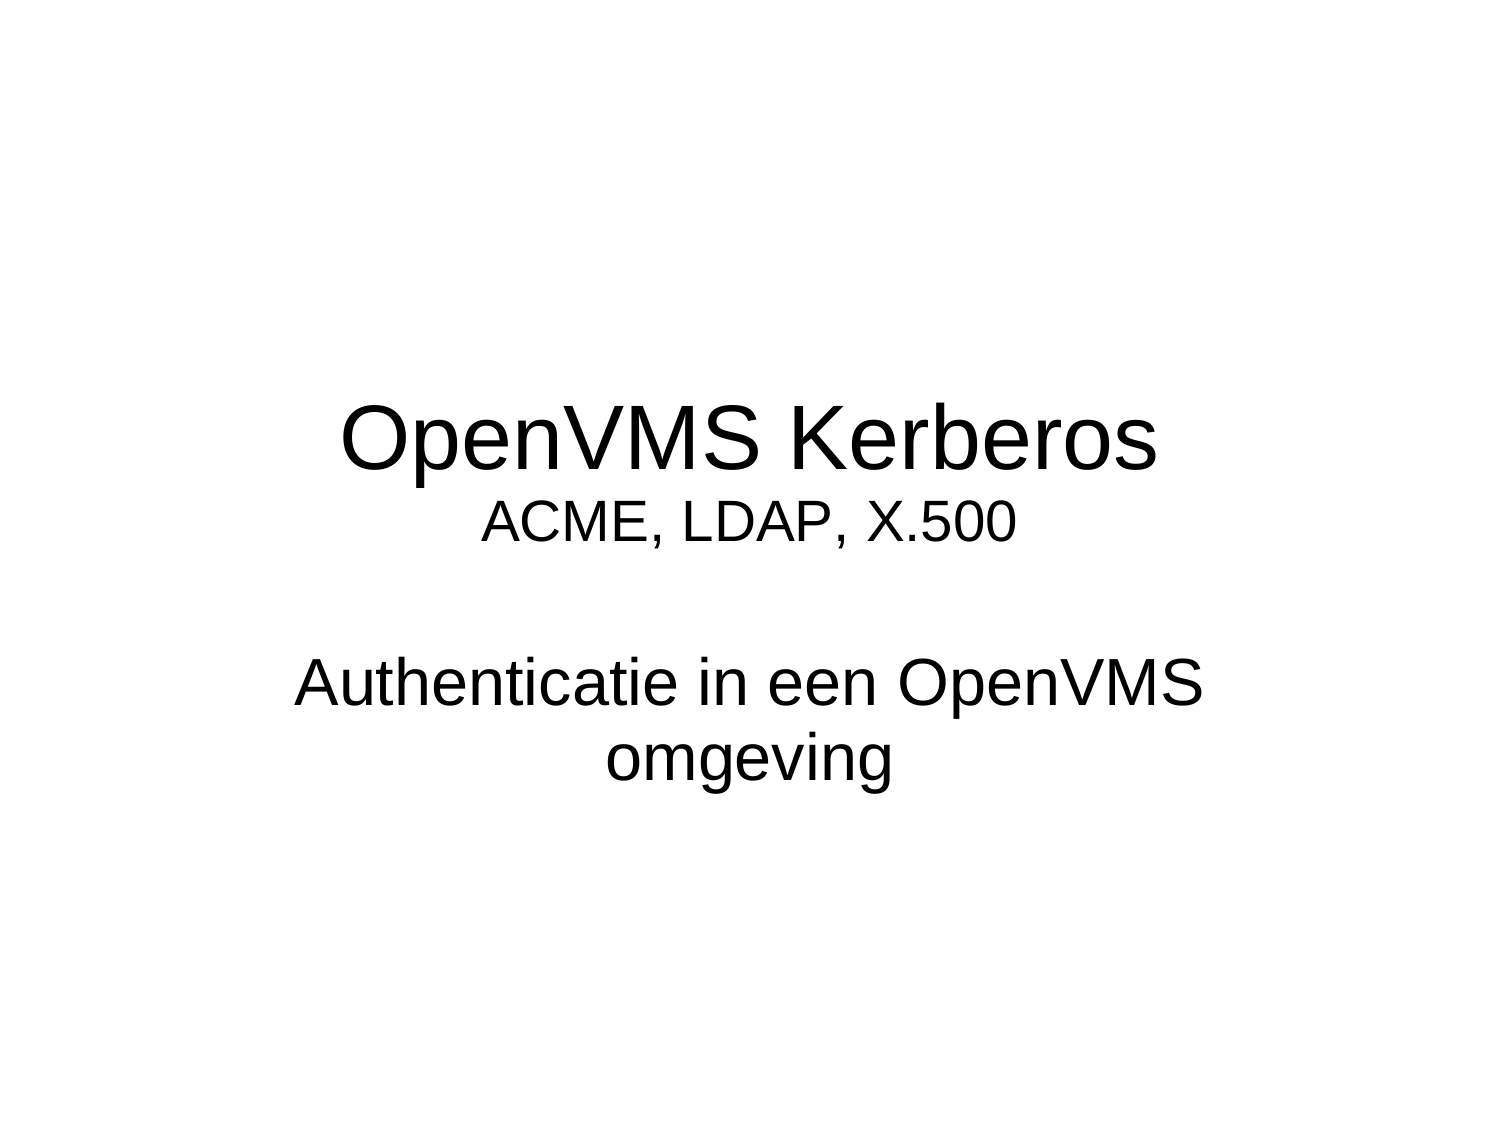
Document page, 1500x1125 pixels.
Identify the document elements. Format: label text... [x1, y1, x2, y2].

title OpenVMS Kerberos ACME, LDAP, X.500 [112, 349, 1388, 591]
subtitle Authenticatie in een OpenVMS omgeving [225, 637, 1276, 926]
